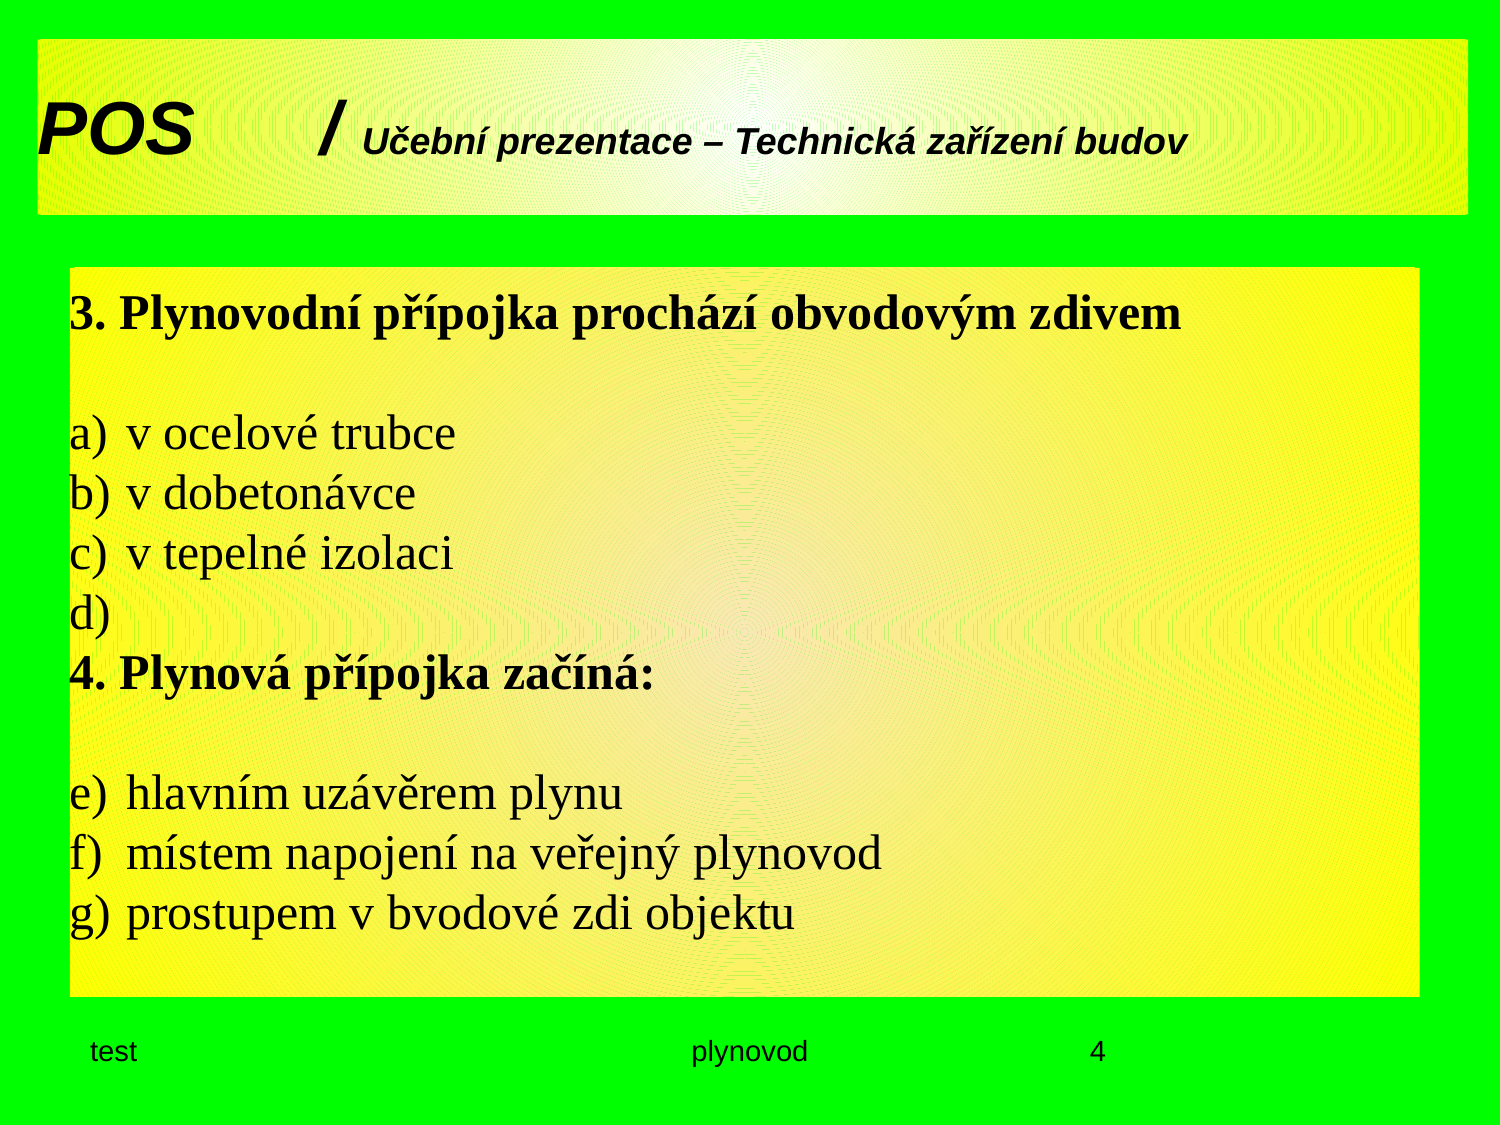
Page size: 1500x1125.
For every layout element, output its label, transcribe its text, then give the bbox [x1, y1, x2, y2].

text_box 3. Plynovodní přípojka prochází obvodovým zdivem v ocelové trubce v dobetonávce v tepelné izolaci 4. Plynová přípojka začíná: hlavním uzávěrem plynu místem napojení na veřejný plynovod prostupem v bvodové zdi objektu [69, 267, 1420, 997]
text_box test [75, 1024, 426, 1103]
text_box POS / Učební prezentace – Technická zařízení budov [38, 40, 1468, 214]
text_box [1074, 1024, 1426, 1103]
text_box plynovod [512, 1024, 988, 1103]
